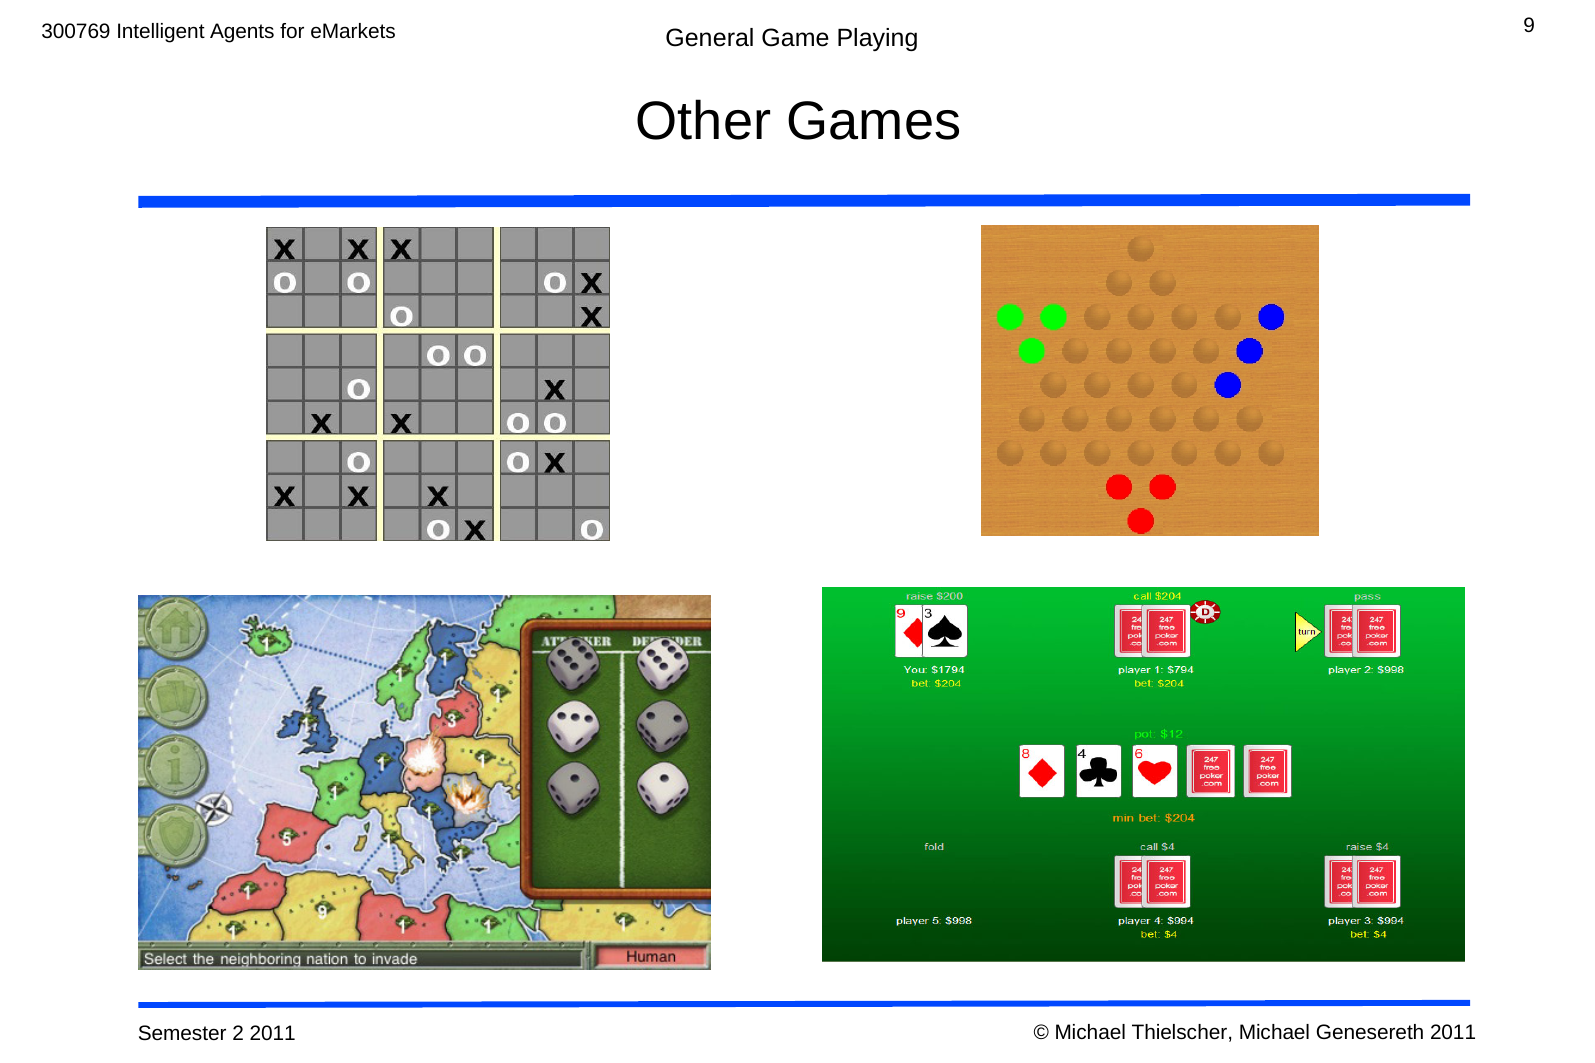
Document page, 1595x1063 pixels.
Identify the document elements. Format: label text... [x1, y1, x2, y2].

picture [981, 225, 1319, 536]
title Other Games [114, 51, 1476, 190]
picture [138, 595, 711, 970]
picture [822, 587, 1465, 963]
picture [266, 227, 610, 541]
